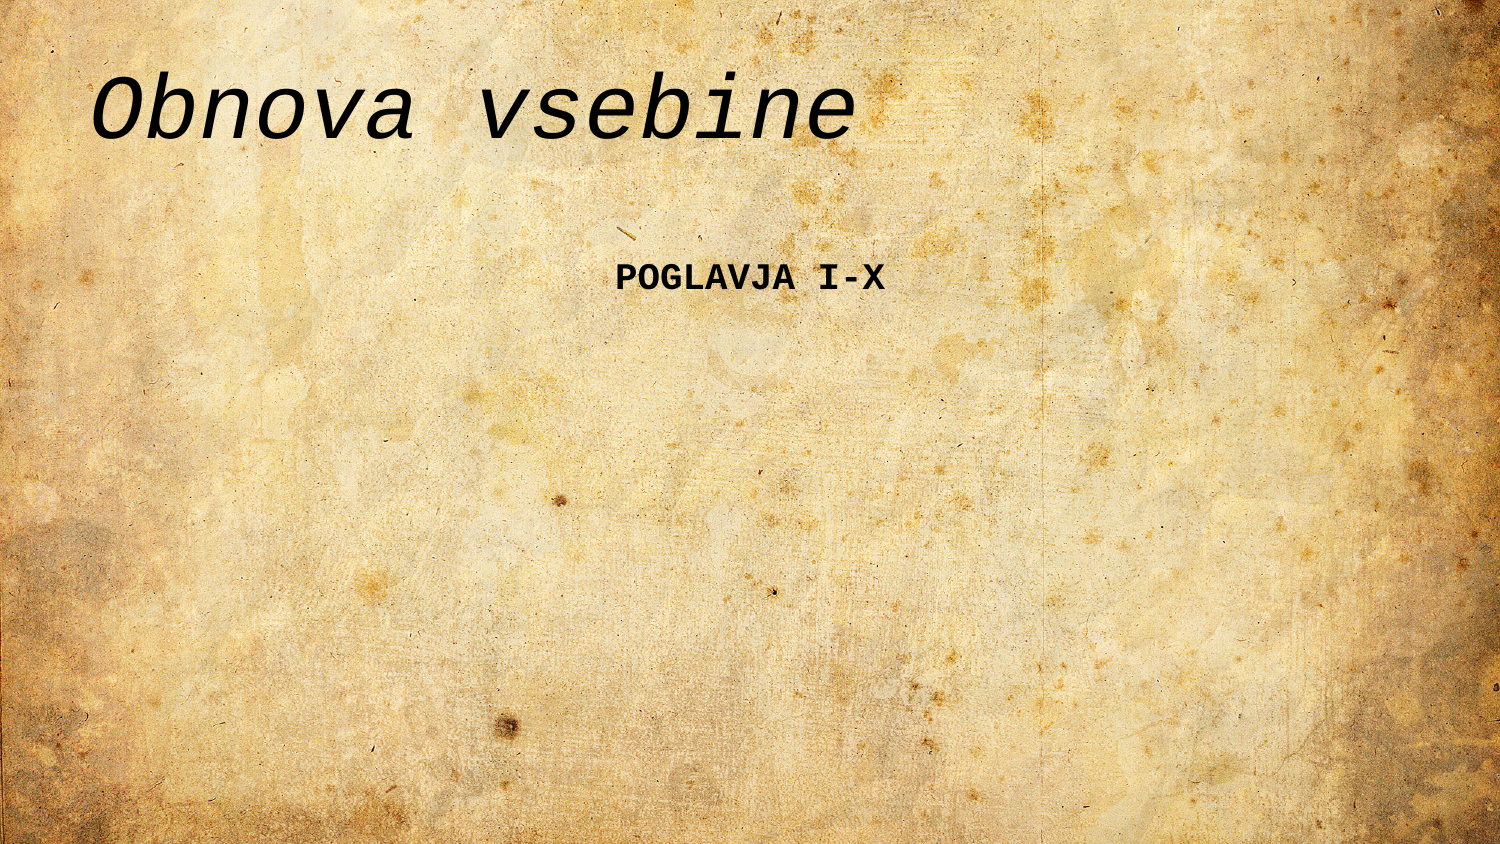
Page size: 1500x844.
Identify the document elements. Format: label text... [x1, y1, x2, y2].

text_box POGLAVJA I-X [0, 244, 1500, 350]
picture [0, 0, 1500, 244]
picture [0, 350, 1500, 844]
